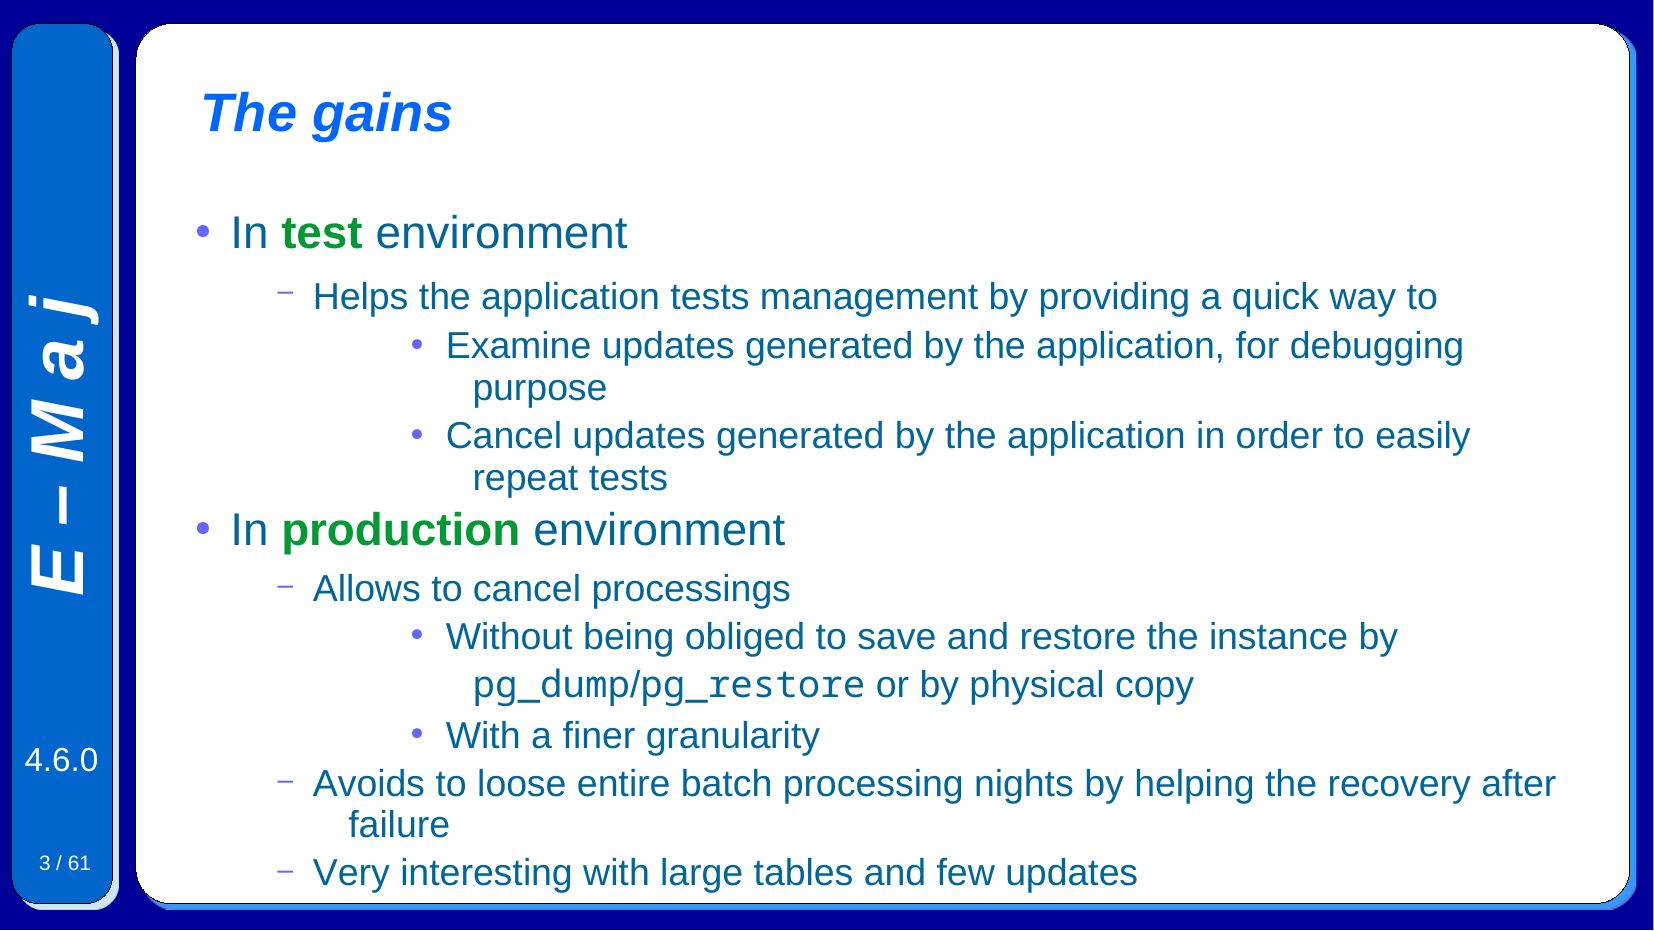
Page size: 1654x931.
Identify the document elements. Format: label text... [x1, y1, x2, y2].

title The gains [200, 34, 1575, 191]
list In test environment Helps the application tests management by providing a quick way to Examine updates generated by the application, for debugging purpose Cancel updates generated by the application in order to easily repeat tests In production environment Allows to cancel processings Without being obliged to save and restore the instance by pg_dump/pg_restore or by physical copy With a finer granularity Avoids to loose entire batch processing nights by helping the recovery after failure Very interesting with large tables and few updates [177, 206, 1587, 889]
